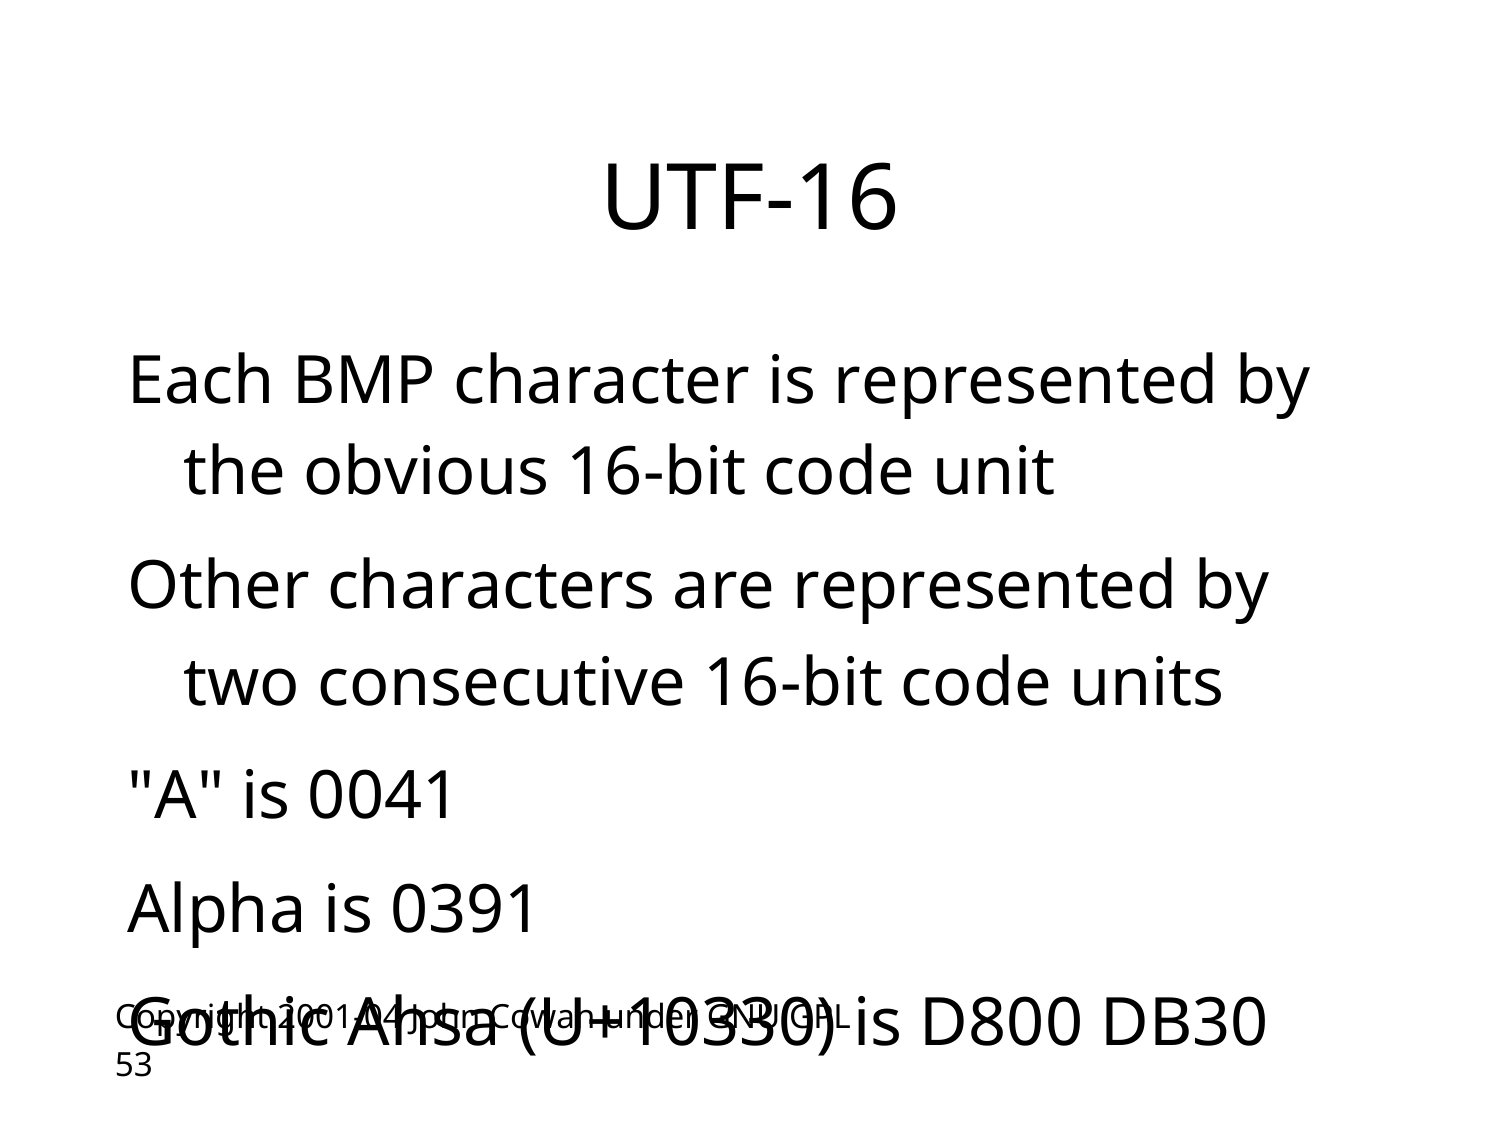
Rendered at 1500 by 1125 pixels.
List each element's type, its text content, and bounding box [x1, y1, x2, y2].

list Each BMP character is represented by the obvious 16-bit code unit Other characters are represented by two consecutive 16-bit code units "A" is 0041 Alpha is 0391 Gothic Ahsa (U+10330) is D800 DB30 [112, 324, 1388, 971]
title UTF-16 [112, 99, 1388, 288]
